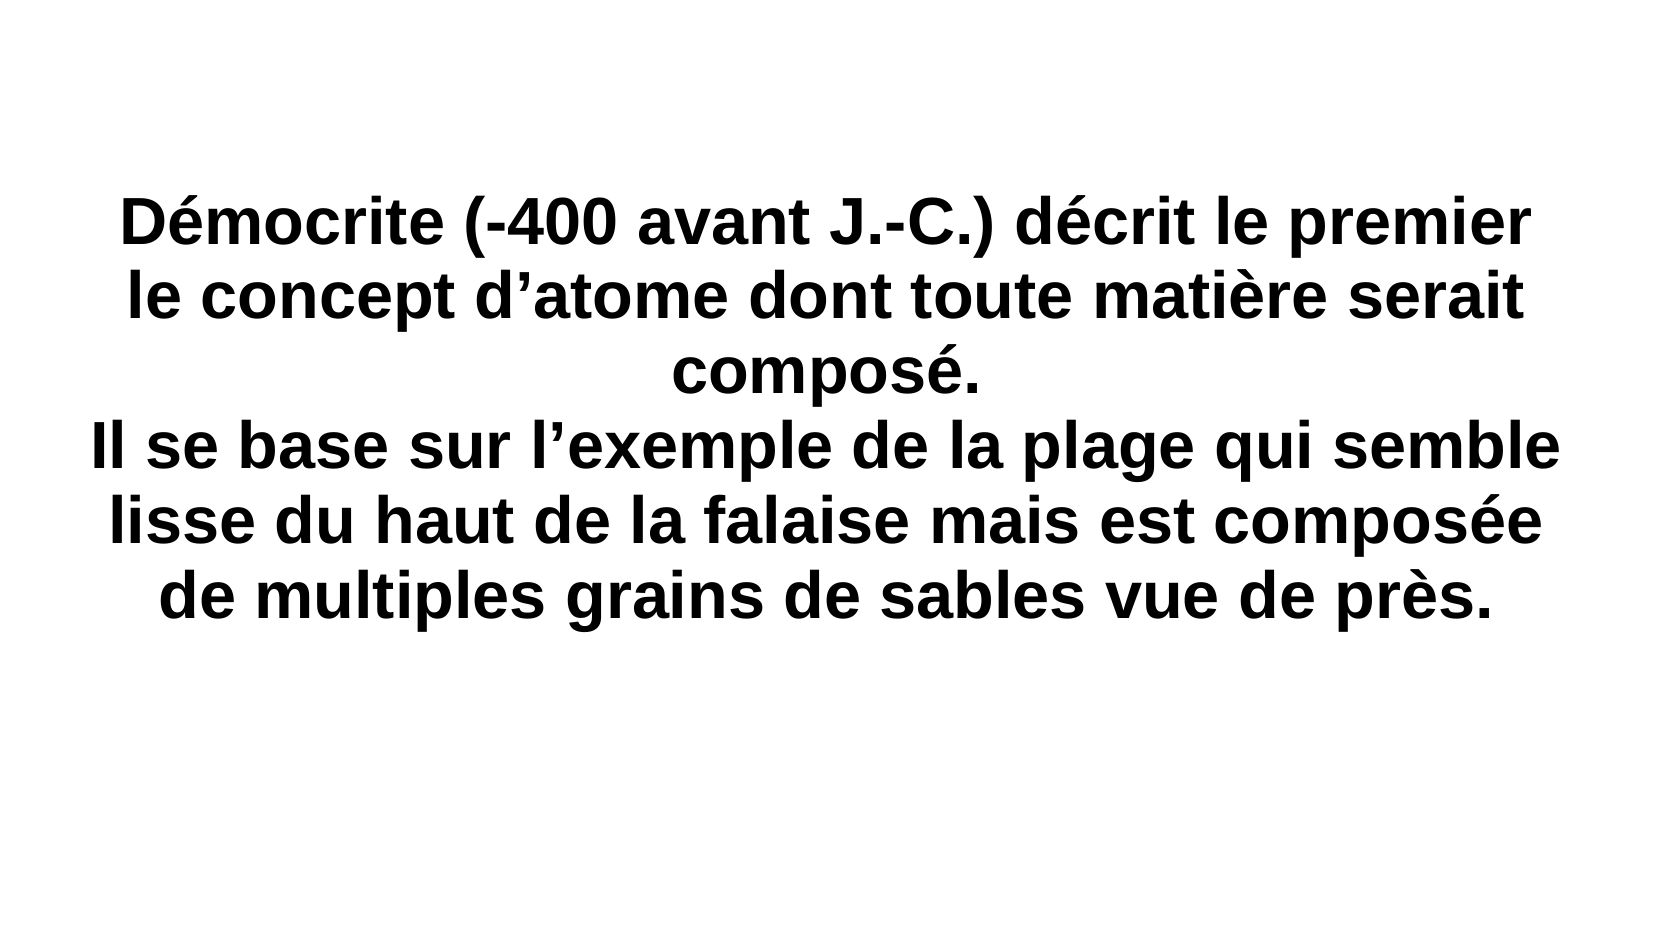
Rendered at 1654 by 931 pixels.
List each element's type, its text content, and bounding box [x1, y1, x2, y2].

subtitle Démocrite (-400 avant J.-C.) décrit le premier le concept d’atome dont toute matière serait composé. Il se base sur l’exemple de la plage qui semble lisse du haut de la falaise mais est composée de multiples grains de sables vue de près. [82, 59, 1571, 758]
